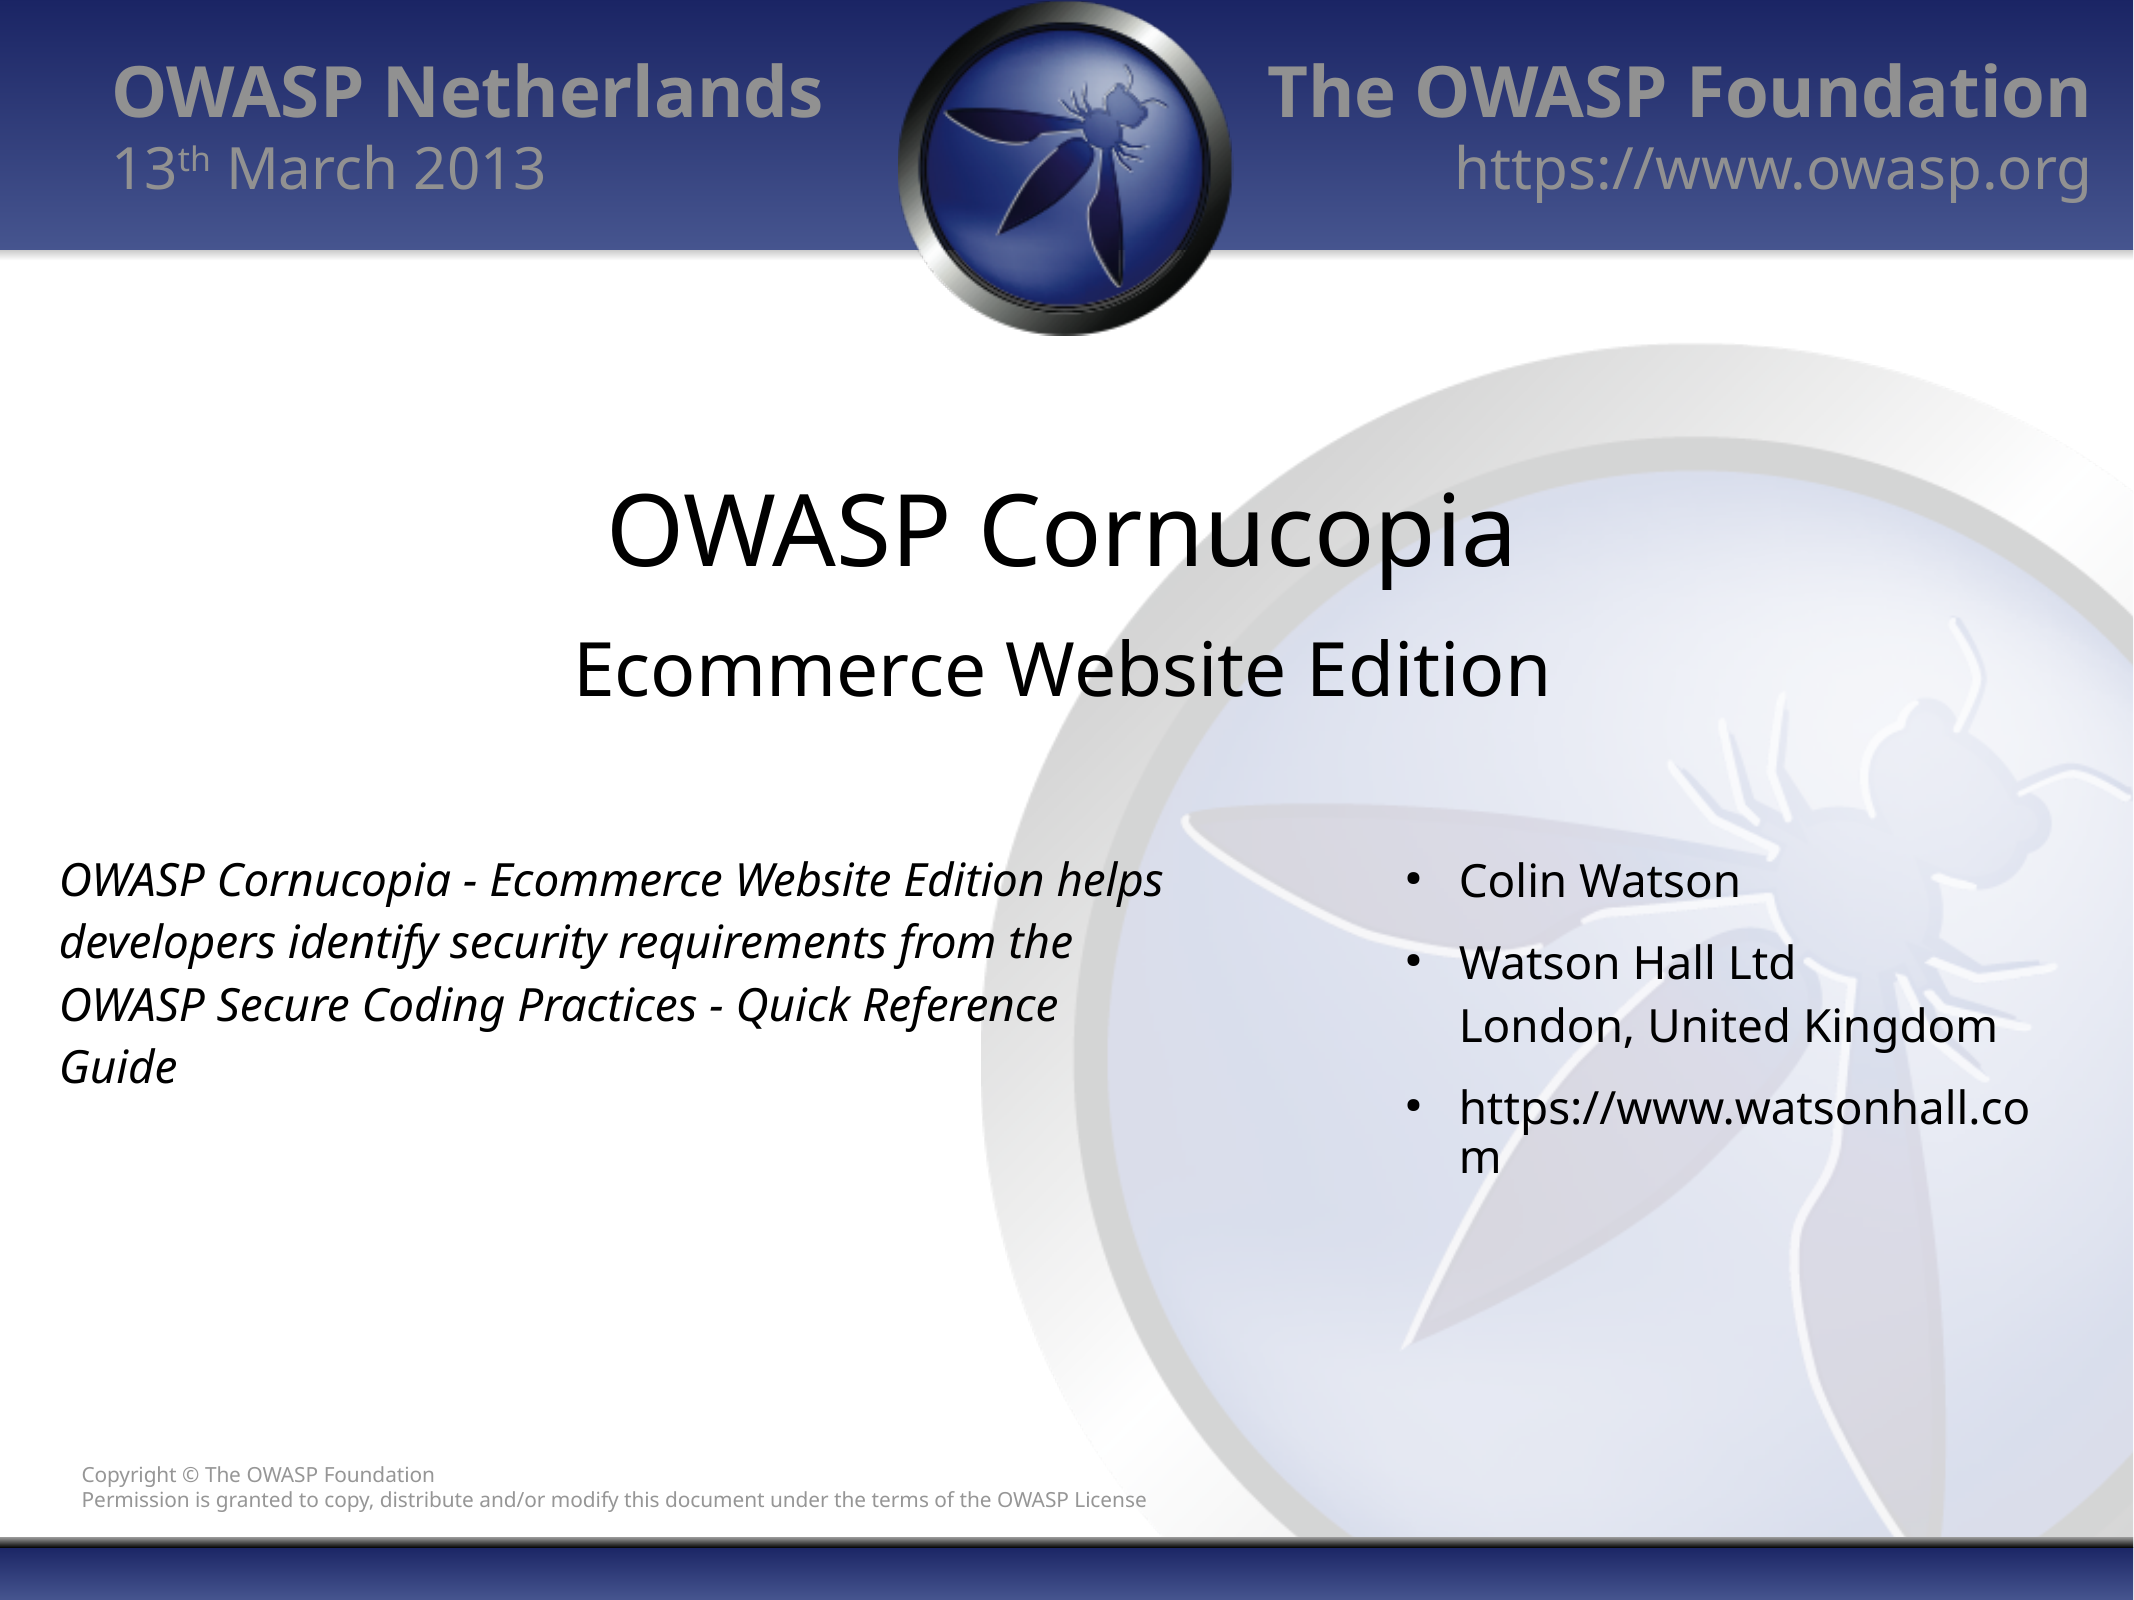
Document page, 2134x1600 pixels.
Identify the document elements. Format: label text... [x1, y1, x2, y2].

list Colin Watson Watson Hall Ltd London, United Kingdom https://www.watsonhall.com [1269, 848, 2068, 1406]
list OWASP Cornucopia - Ecommerce Website Edition helps developers identify security requirements from the OWASP Secure Coding Practices - Quick Reference Guide [58, 847, 1182, 1447]
picture [981, 339, 2134, 1600]
picture [898, 0, 1234, 336]
title OWASP Cornucopia Ecommerce Website Edition [58, 460, 2067, 690]
